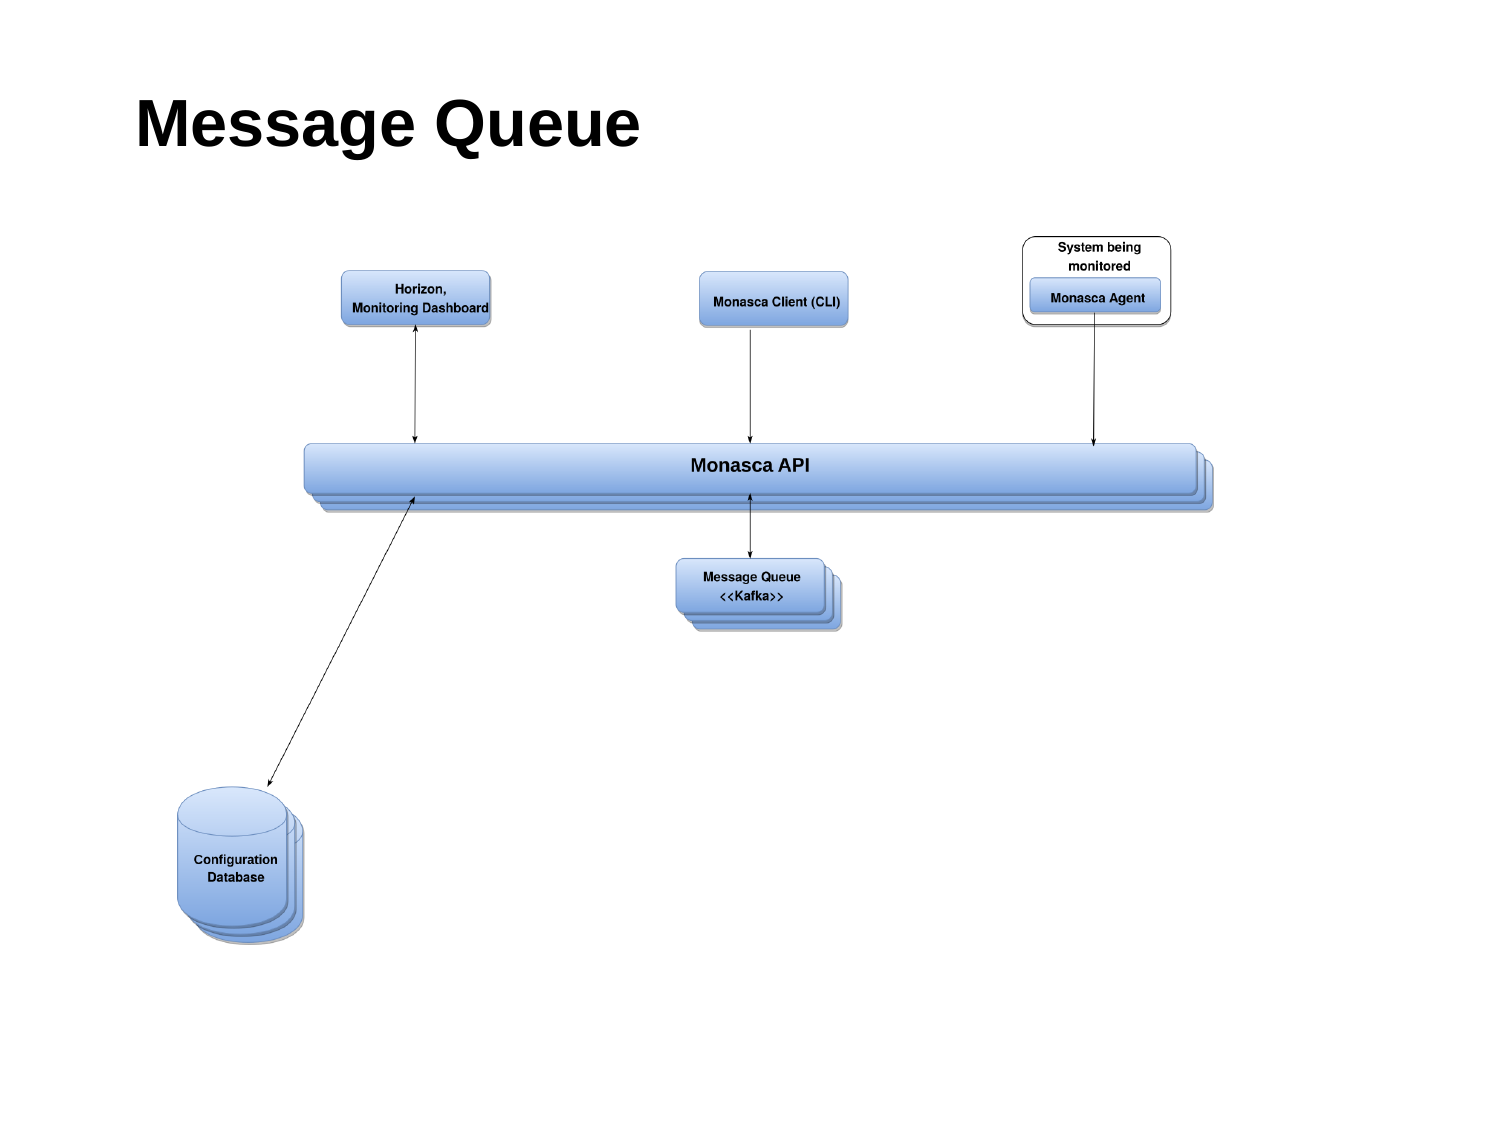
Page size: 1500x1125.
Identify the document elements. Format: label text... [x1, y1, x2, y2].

picture [177, 236, 1359, 945]
title Message Queue [135, 41, 1372, 204]
